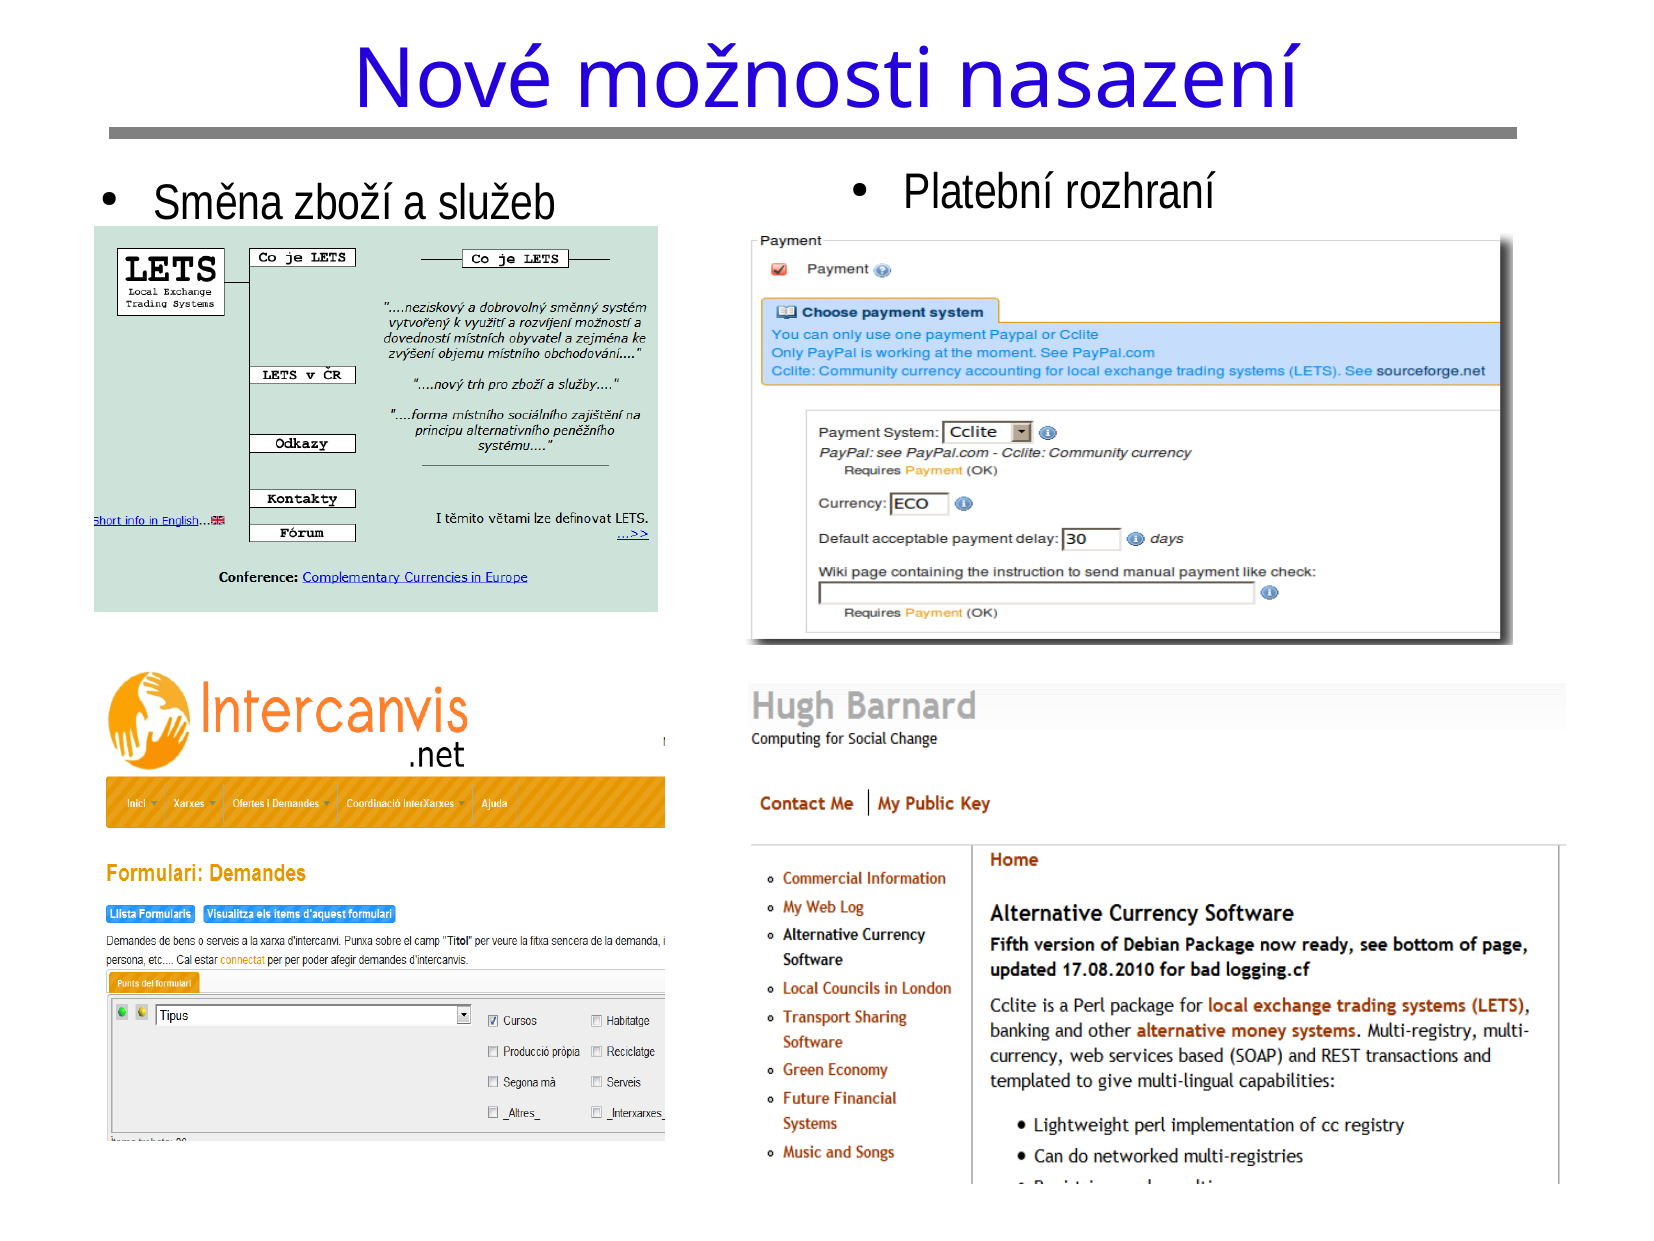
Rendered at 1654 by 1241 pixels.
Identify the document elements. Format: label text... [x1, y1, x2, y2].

picture [748, 683, 1566, 1184]
picture [101, 667, 665, 1141]
list Směna zboží a služeb [82, 166, 764, 224]
title Nové možnosti nasazení [82, 27, 1571, 123]
picture [94, 226, 658, 612]
picture [746, 233, 1513, 645]
list Platební rozhraní [833, 162, 1563, 219]
